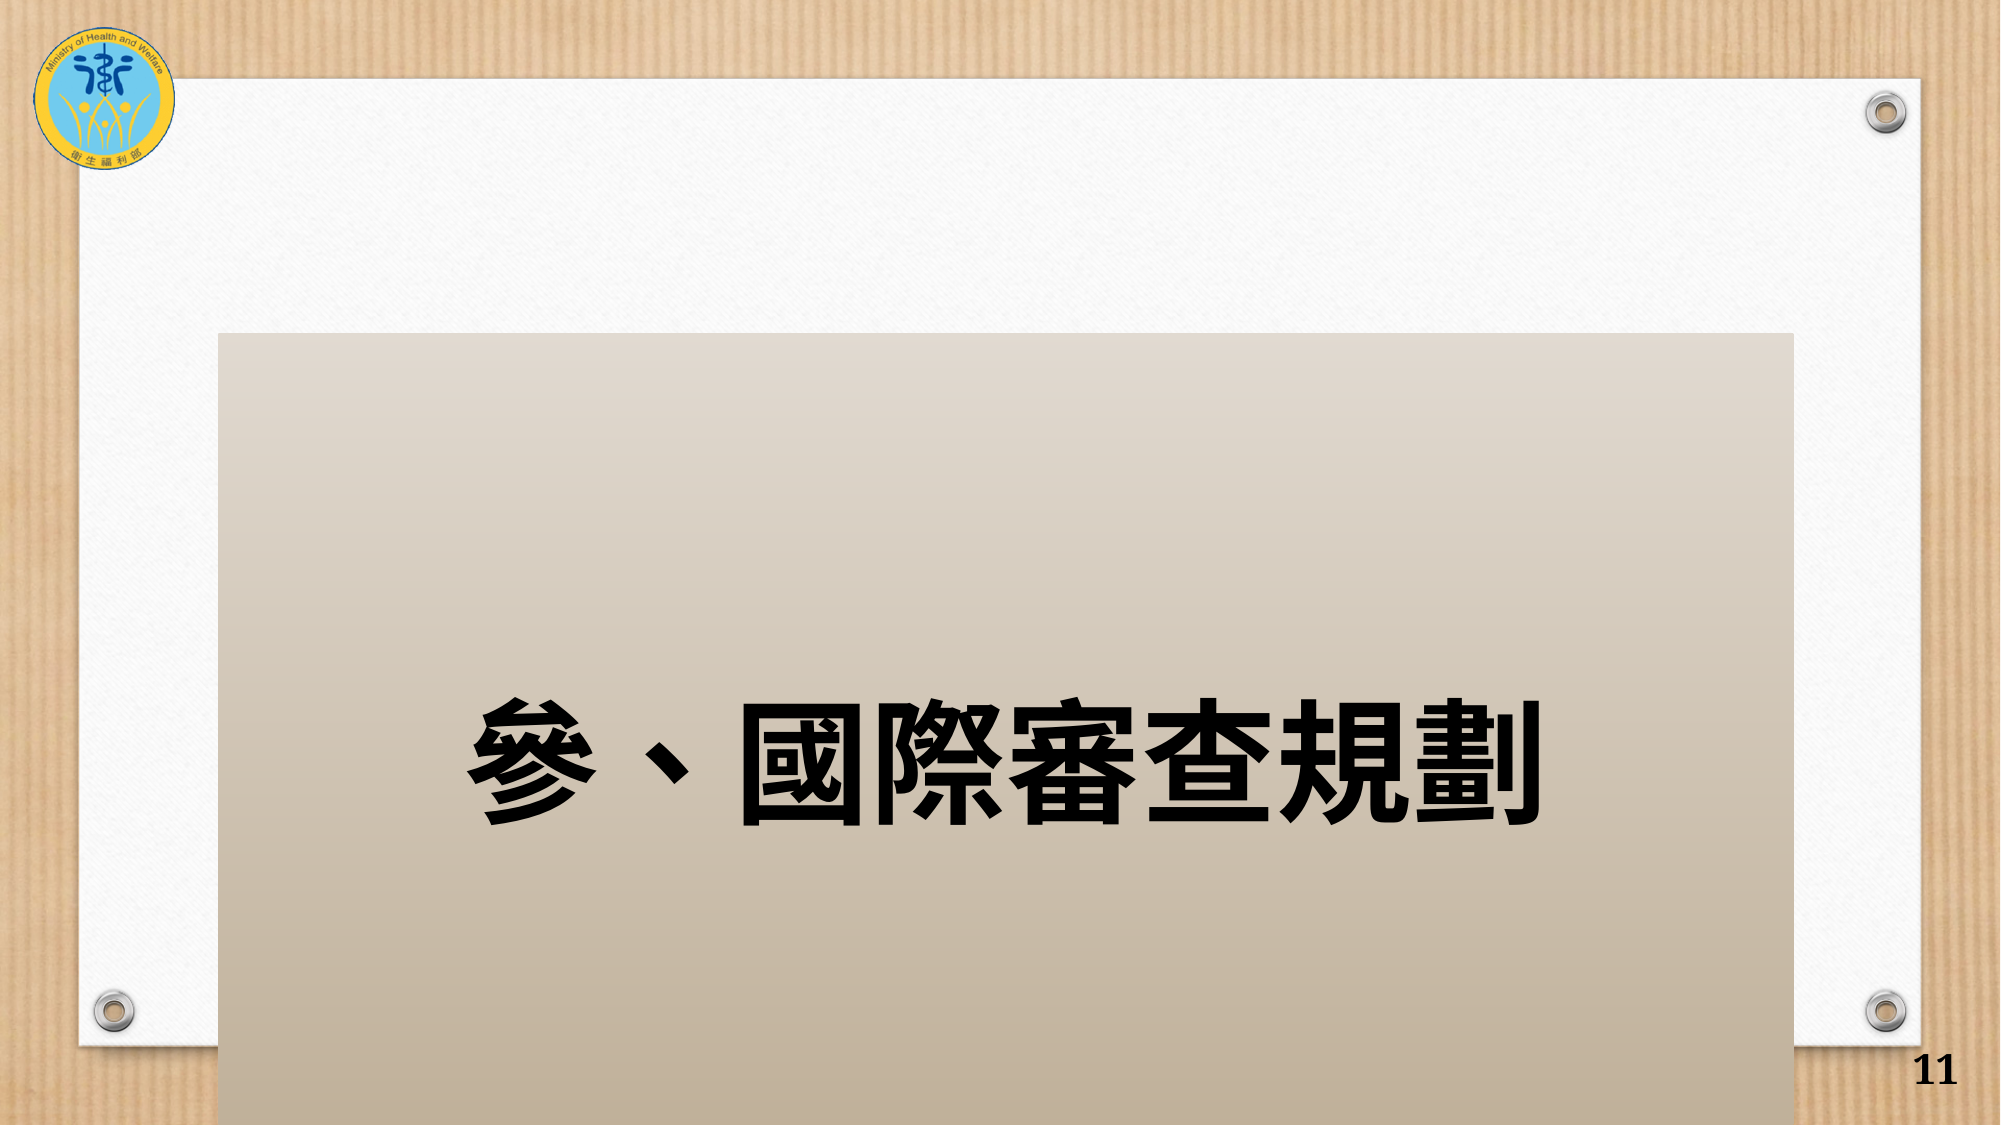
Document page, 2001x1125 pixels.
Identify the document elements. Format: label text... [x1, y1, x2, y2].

slide_number <編號> [1884, 1048, 1974, 1095]
picture [0, 0, 2001, 1125]
text_box 參、國際審查規劃 [218, 333, 1794, 1125]
